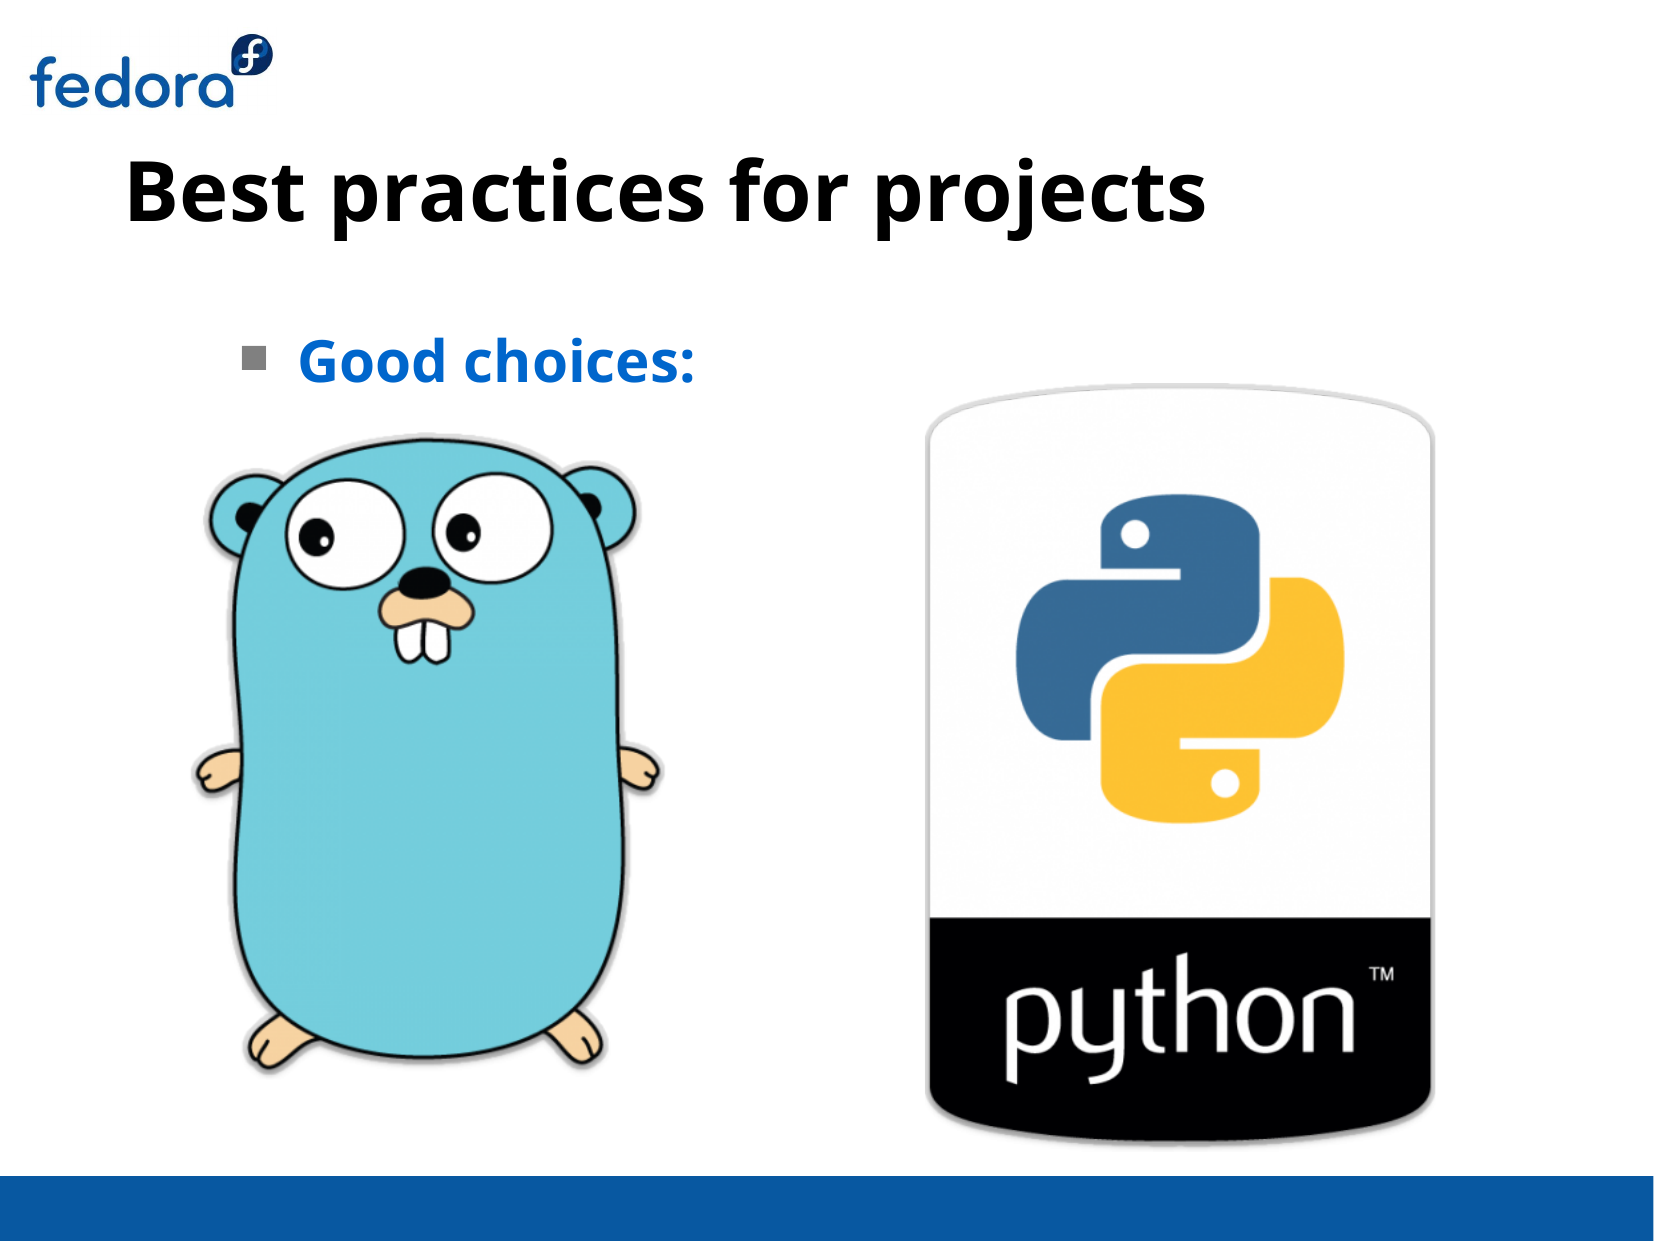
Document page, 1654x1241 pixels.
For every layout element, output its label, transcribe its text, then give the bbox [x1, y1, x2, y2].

list Good choices: [151, 220, 1476, 383]
picture [29, 354, 1565, 1152]
picture [22, 27, 277, 115]
picture [0, 1176, 1654, 1241]
title Best practices for projects [123, 123, 1529, 256]
